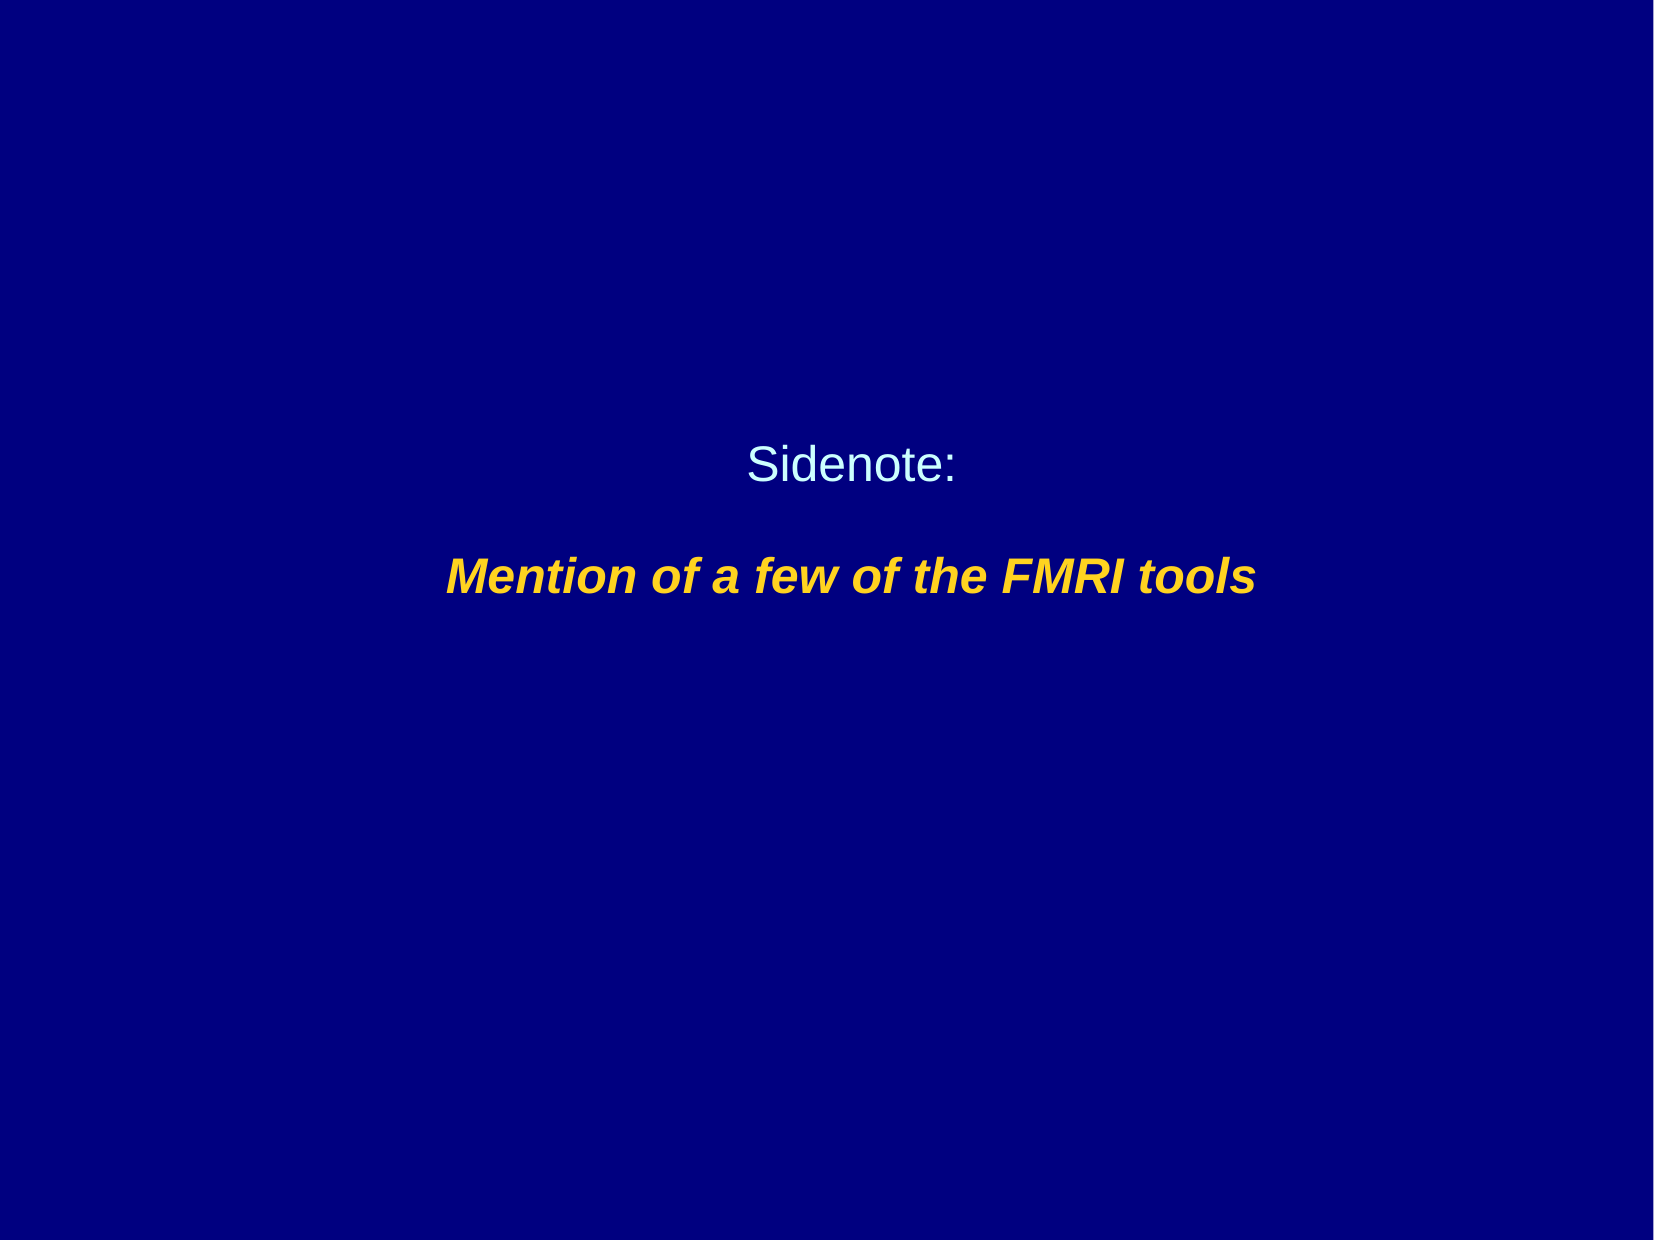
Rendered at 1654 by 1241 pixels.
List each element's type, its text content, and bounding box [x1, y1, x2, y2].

text_box Sidenote: Mention of a few of the FMRI tools [431, 429, 1272, 612]
